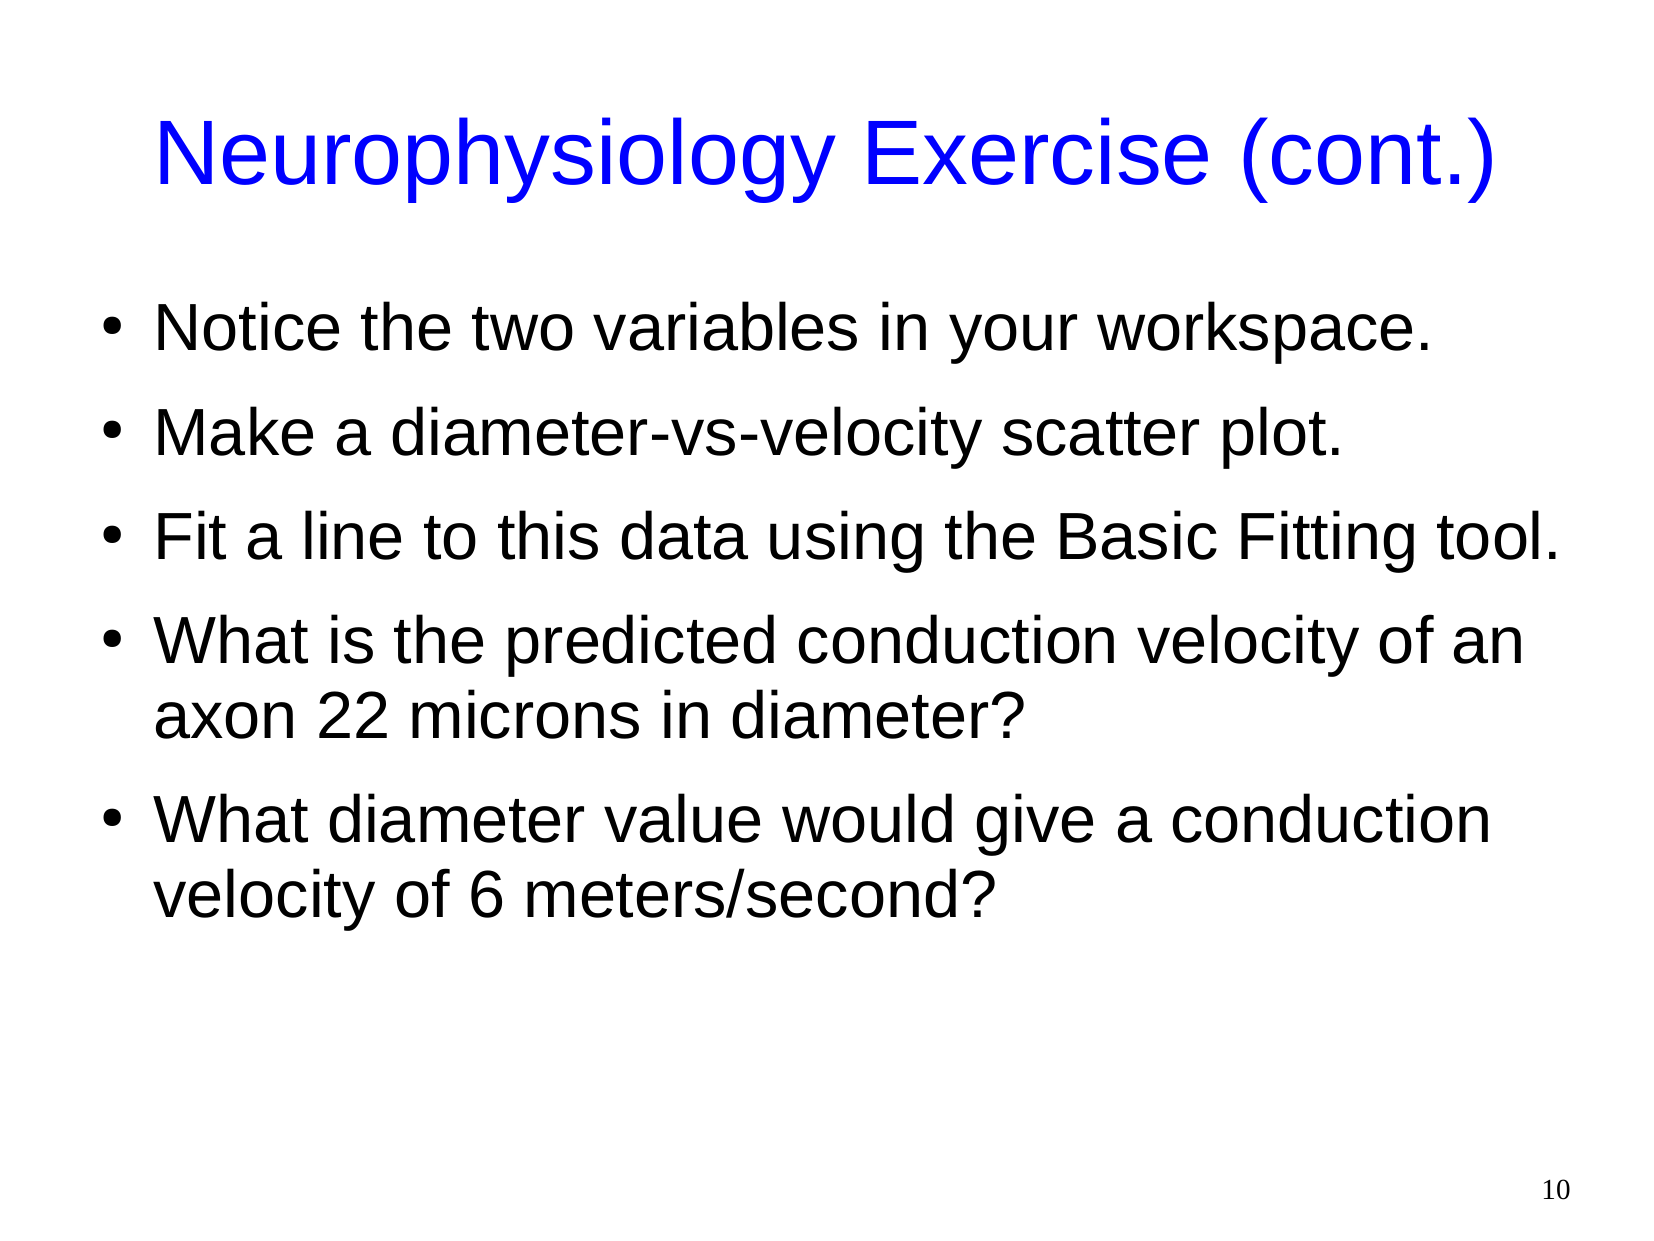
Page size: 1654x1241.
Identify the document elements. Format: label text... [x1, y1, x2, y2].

list Notice the two variables in your workspace. Make a diameter-vs-velocity scatter plot. Fit a line to this data using the Basic Fitting tool. What is the predicted conduction velocity of an axon 22 microns in diameter? What diameter value would give a conduction velocity of 6 meters/second? [82, 290, 1571, 1094]
title Neurophysiology Exercise (cont.) [82, 56, 1571, 250]
